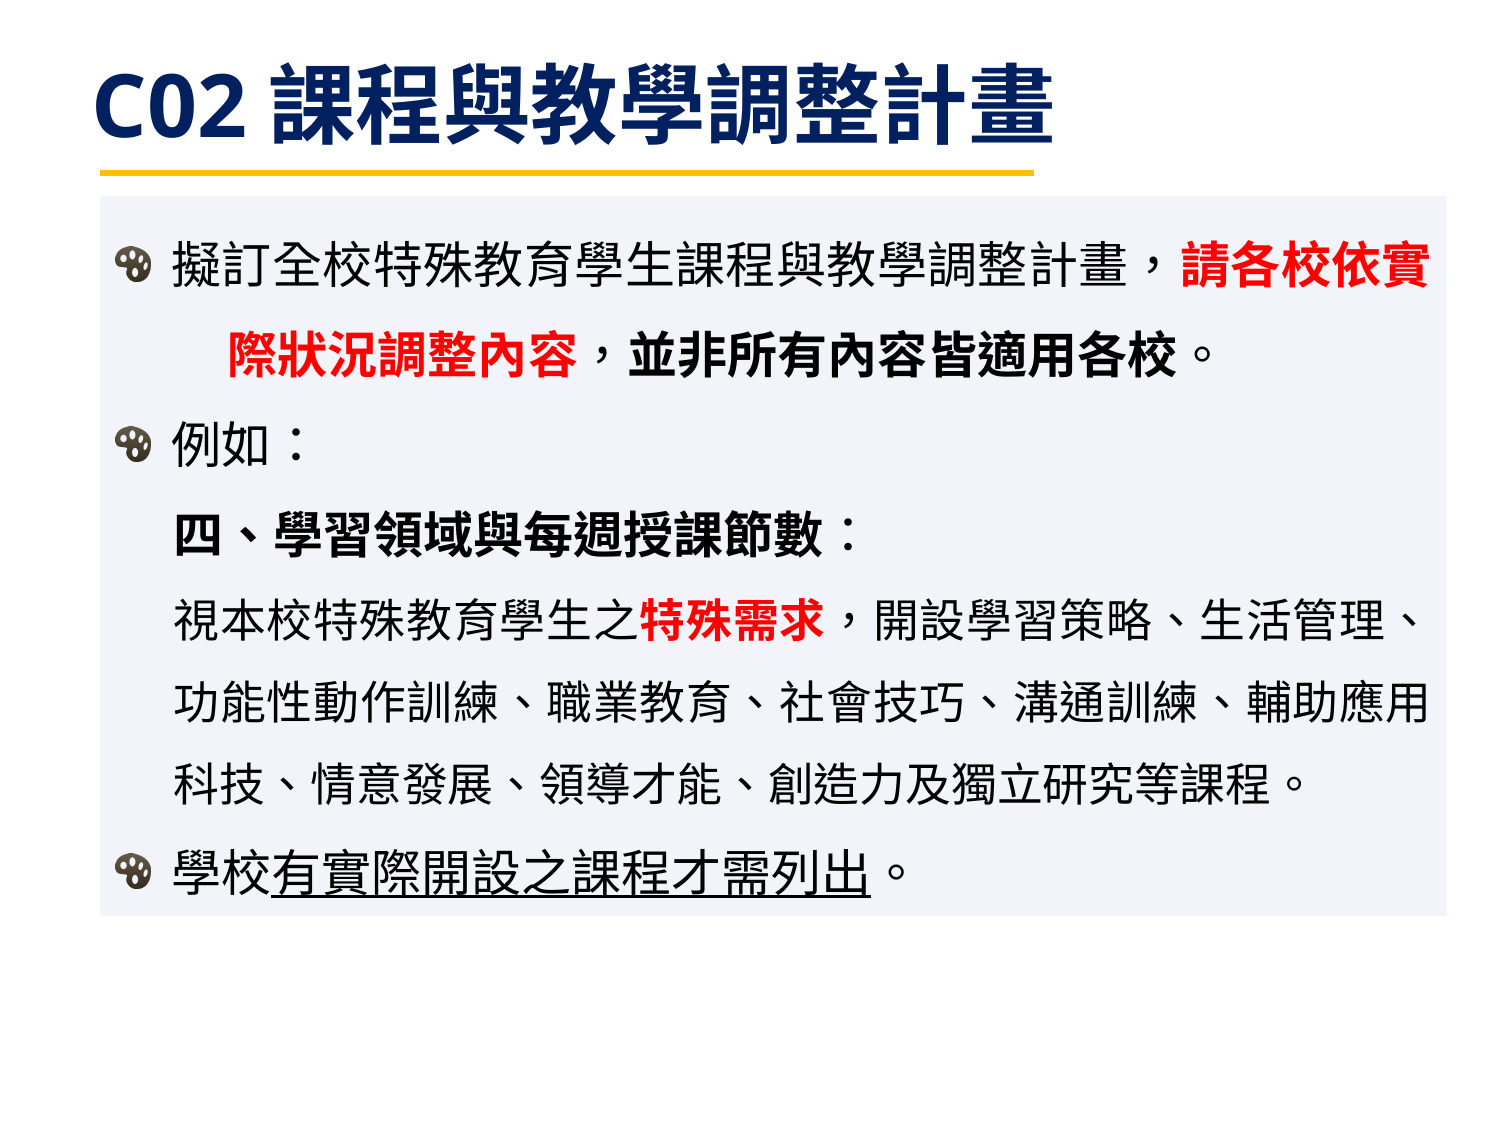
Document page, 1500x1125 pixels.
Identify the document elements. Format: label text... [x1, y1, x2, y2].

text_box C02課程與教學調整計畫 [76, 42, 1067, 164]
text_box 擬訂全校特殊教育學生課程與教學調整計畫，請各校依實際狀況調整內容，並非所有內容皆適用各校。 例如： 四、學習領域與每週授課節數： 視本校特殊教育學生之特殊需求，開設學習策略、生活管理、功能性動作訓練、職業教育、社會技巧、溝通訓練、輔助應用科技、情意發展、領導才能、創造力及獨立研究等課程。 學校有實際開設之課程才需列出。 [100, 196, 1447, 916]
